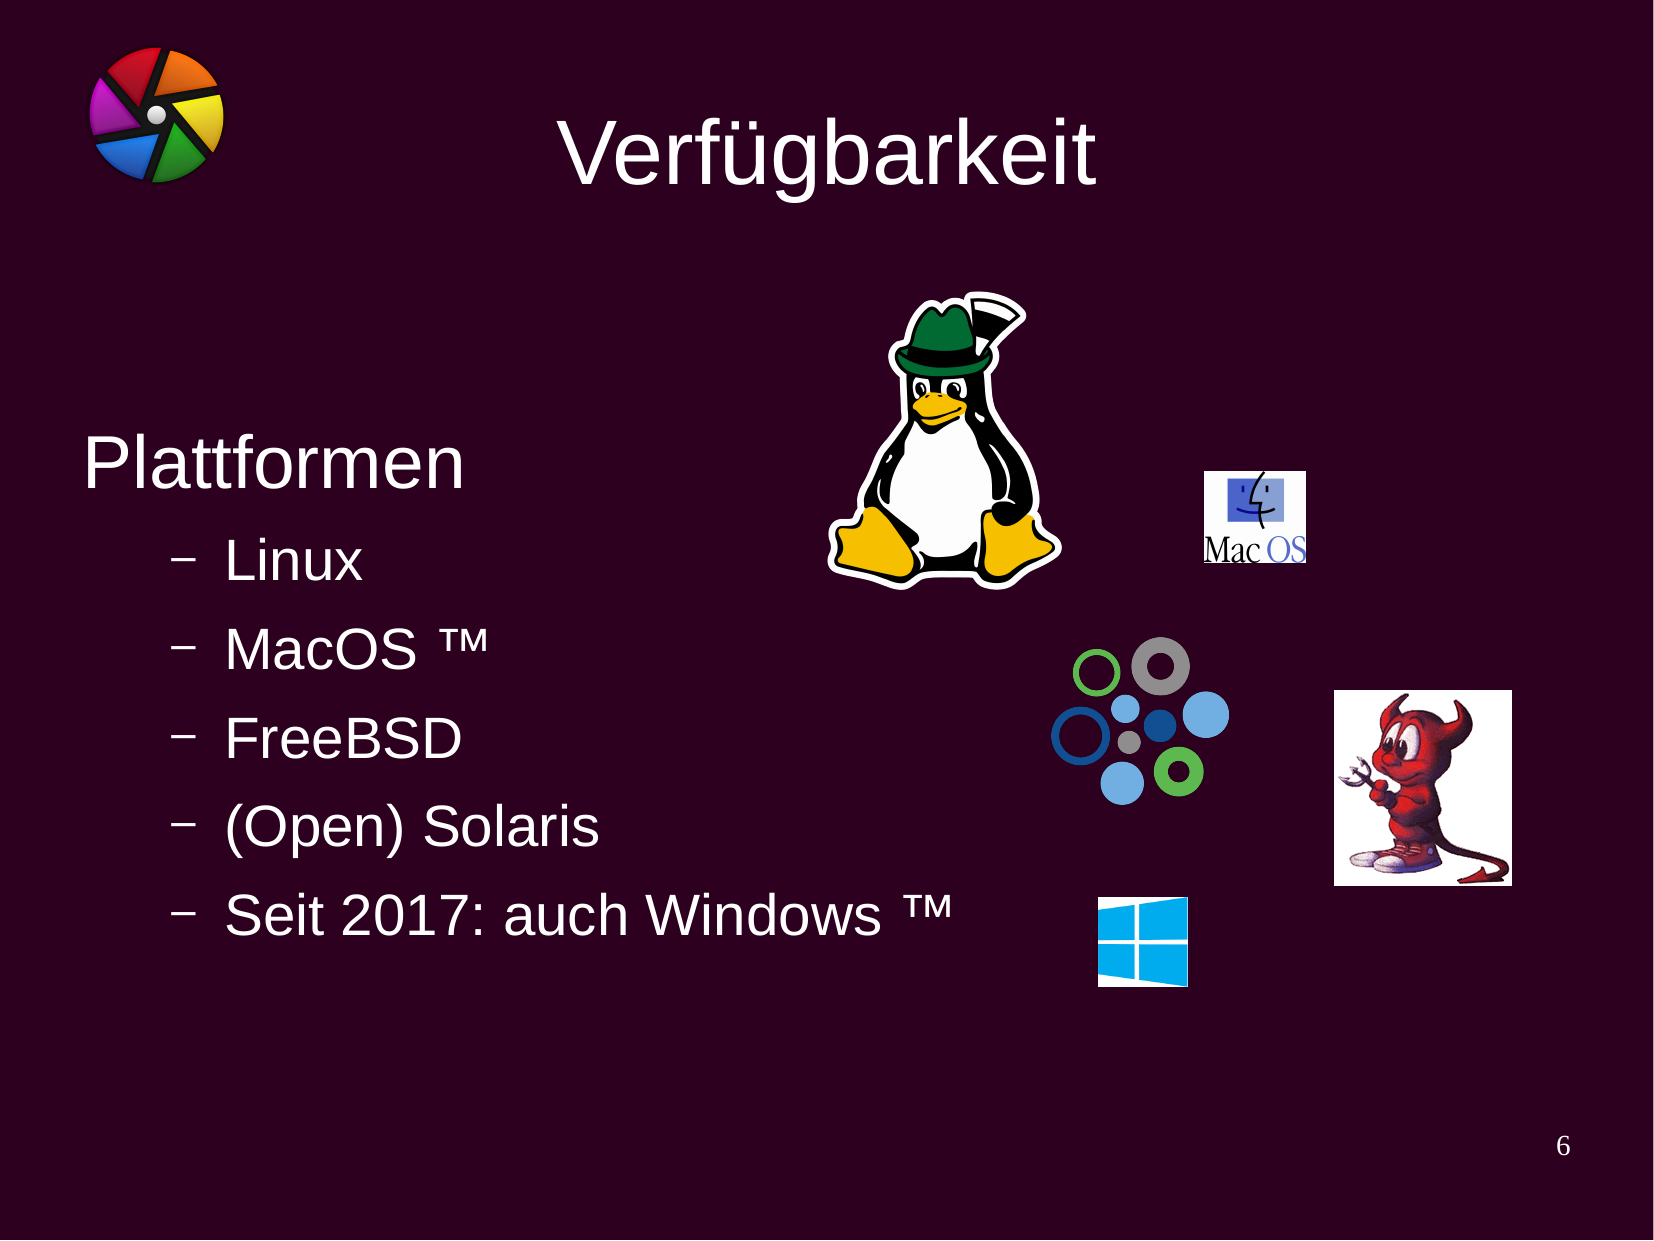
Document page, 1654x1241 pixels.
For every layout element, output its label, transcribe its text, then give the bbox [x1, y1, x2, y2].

picture [1204, 471, 1306, 563]
picture [1334, 690, 1512, 886]
picture [826, 290, 1063, 591]
list Plattformen Linux MacOS ™ FreeBSD (Open) Solaris Seit 2017: auch Windows ™ [82, 307, 993, 1111]
picture [1098, 897, 1188, 987]
picture [1051, 637, 1229, 805]
picture [82, 41, 231, 189]
title Verfügbarkeit [82, 49, 1571, 257]
